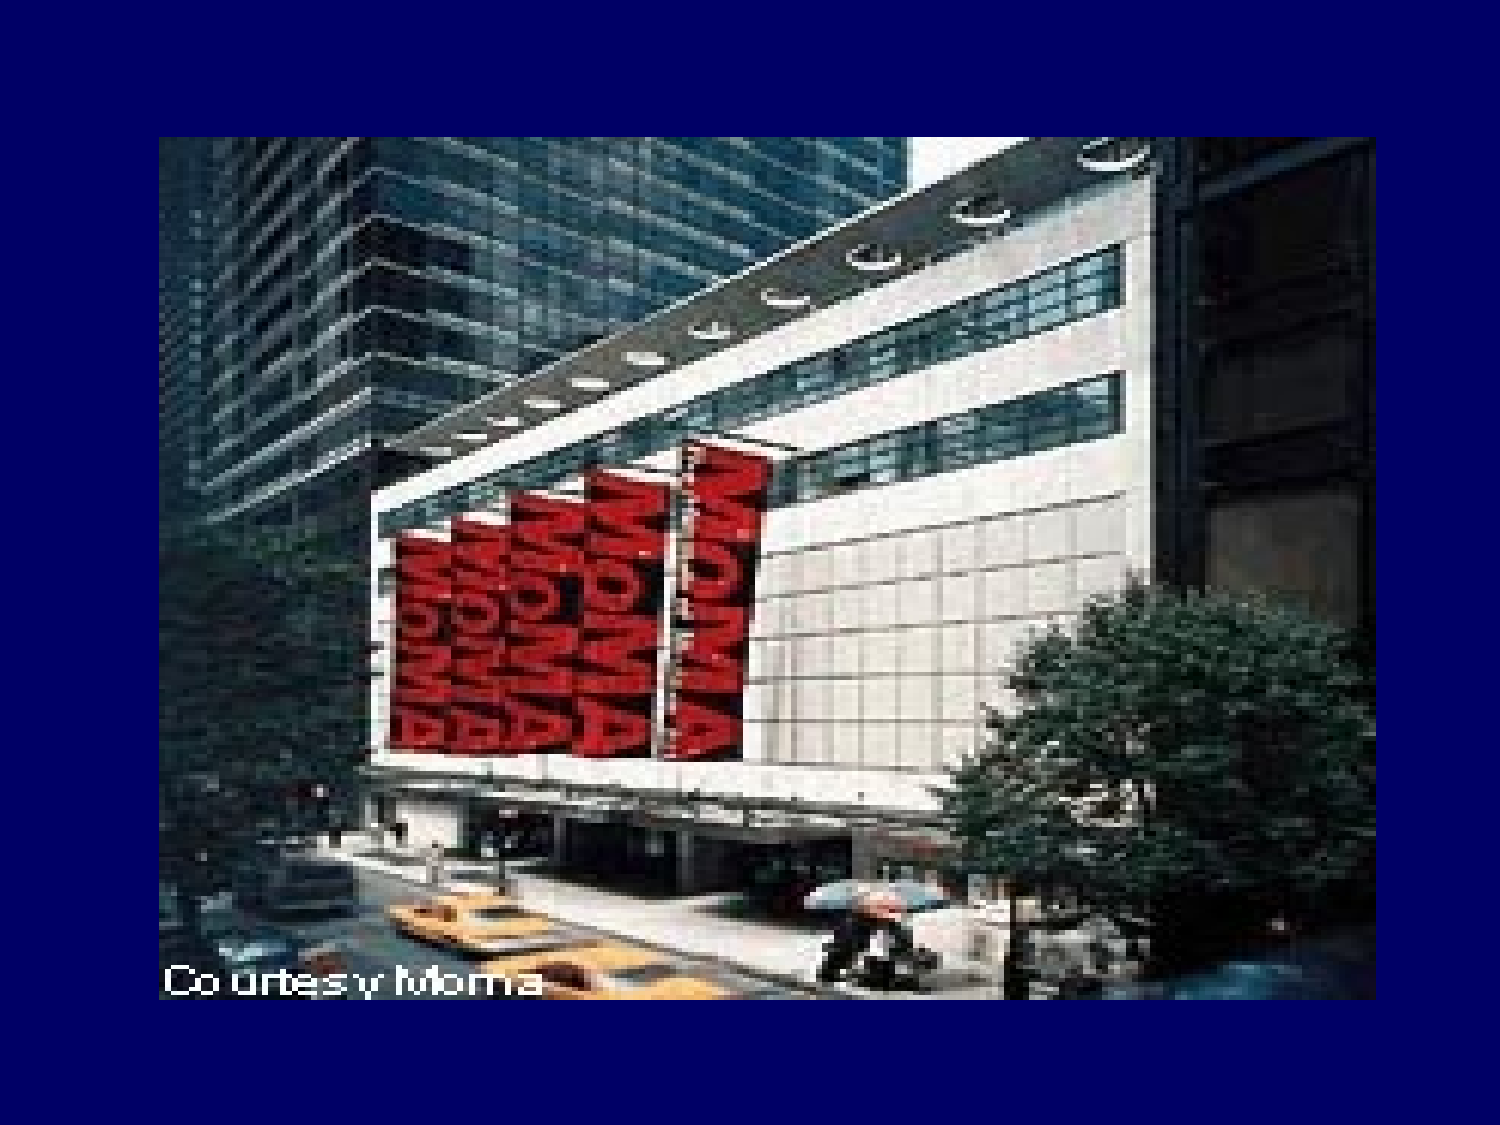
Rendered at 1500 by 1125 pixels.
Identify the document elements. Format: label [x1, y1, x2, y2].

picture [159, 137, 1376, 1000]
